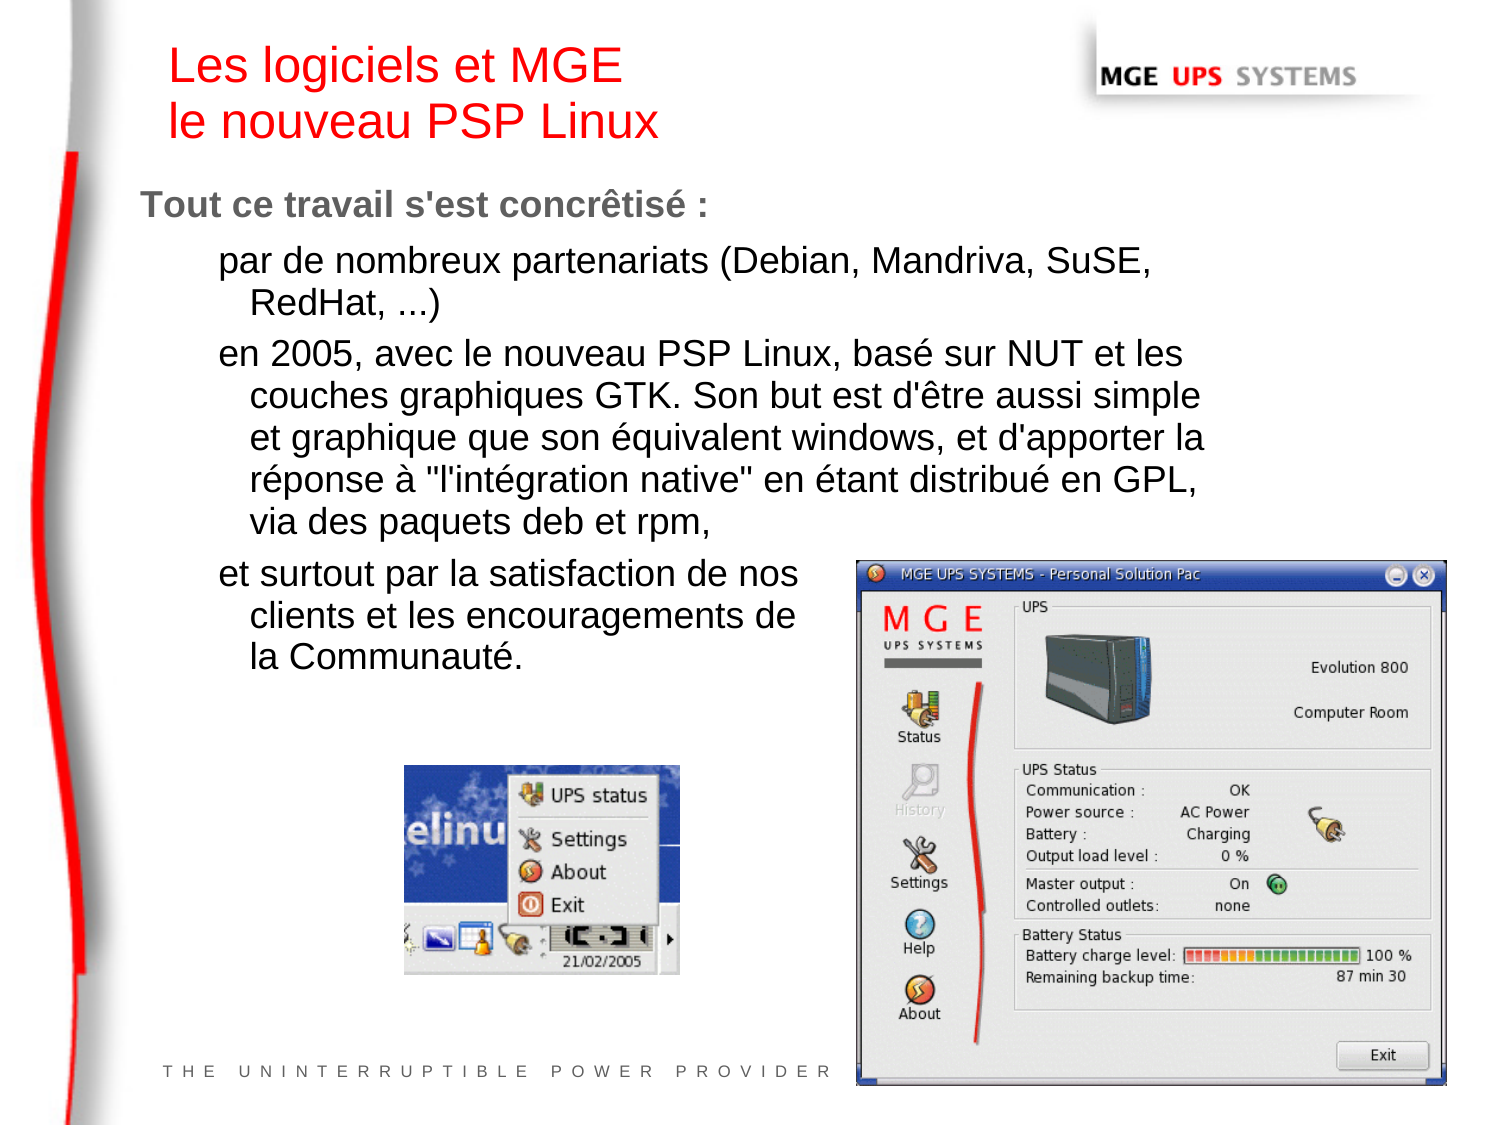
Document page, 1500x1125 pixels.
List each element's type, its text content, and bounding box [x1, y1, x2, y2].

title Les logiciels et MGE le nouveau PSP Linux [168, 37, 1019, 118]
picture [856, 560, 1447, 1086]
list Tout ce travail s'est concrêtisé : par de nombreux partenariats (Debian, Mandriva, SuSE, RedHat, ...) en 2005, avec le nouveau PSP Linux, basé sur NUT et les couches graphiques GTK. Son but est d'être aussi simple et graphique que son équivalent windows, et d'apporter la réponse à "l'intégration native" en étant distribué en GPL, via des paquets deb et rpm, et surtout par la satisfaction de nos clients et les encouragements de la Communauté. [140, 118, 1241, 869]
picture [404, 765, 680, 975]
